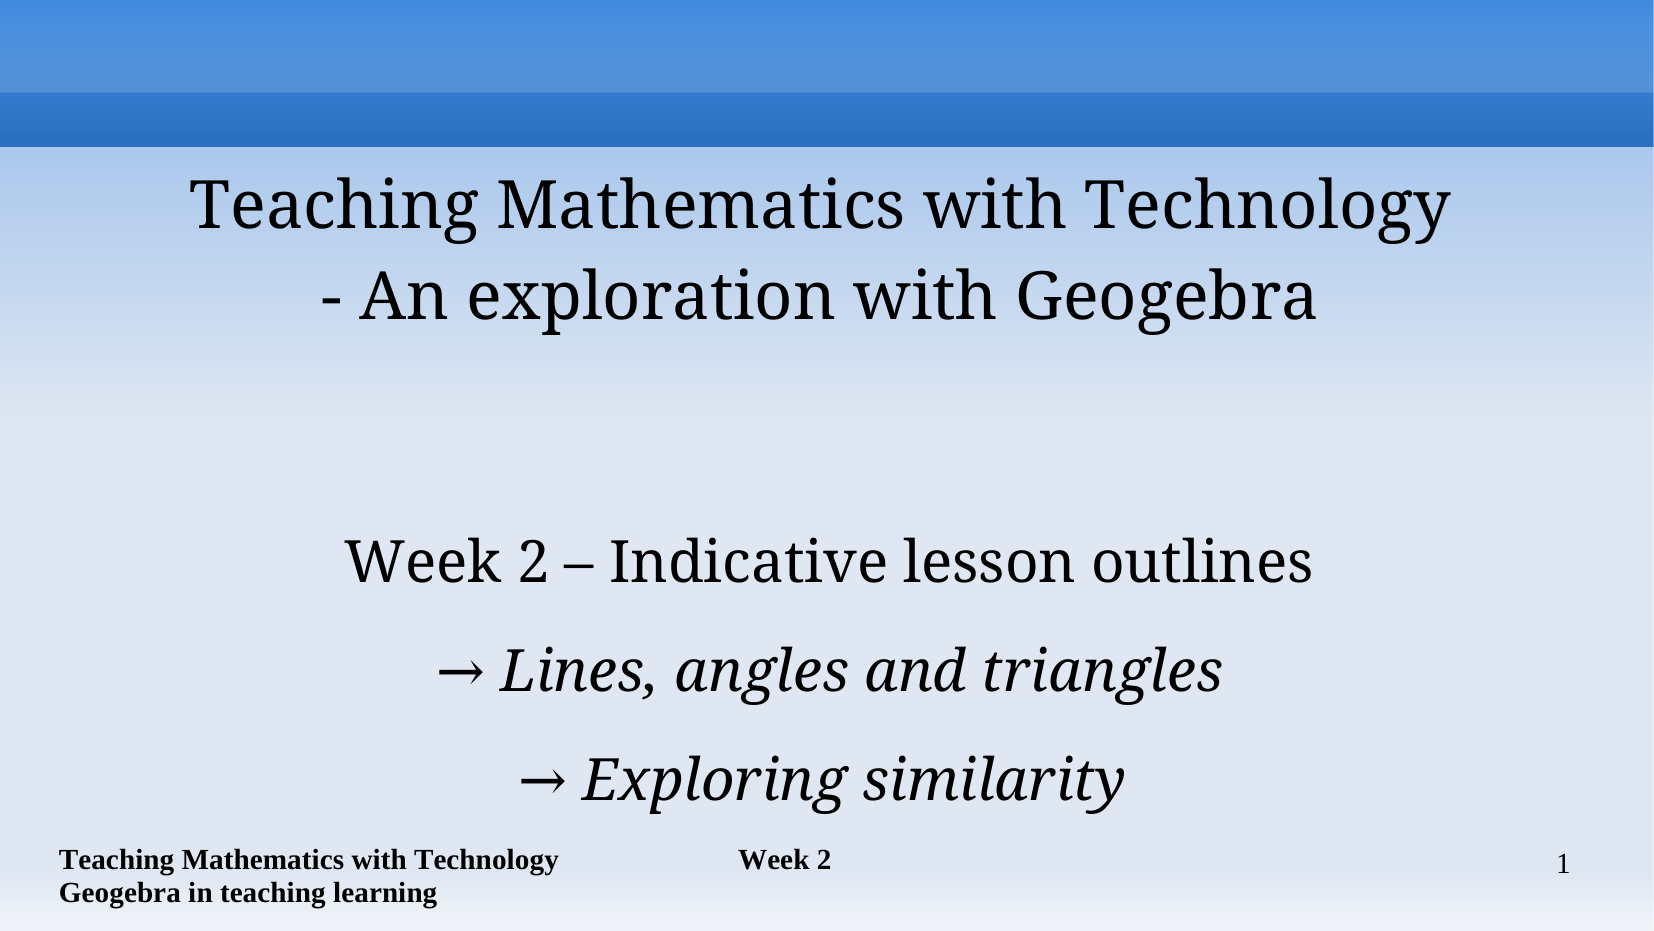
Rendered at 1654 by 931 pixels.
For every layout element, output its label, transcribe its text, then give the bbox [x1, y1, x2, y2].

picture [0, 0, 1654, 931]
subtitle Teaching Mathematics with Technology - An exploration with Geogebra Week 2 – Indicative lesson outlines → Lines, angles and triangles → Exploring similarity [76, 152, 1565, 823]
